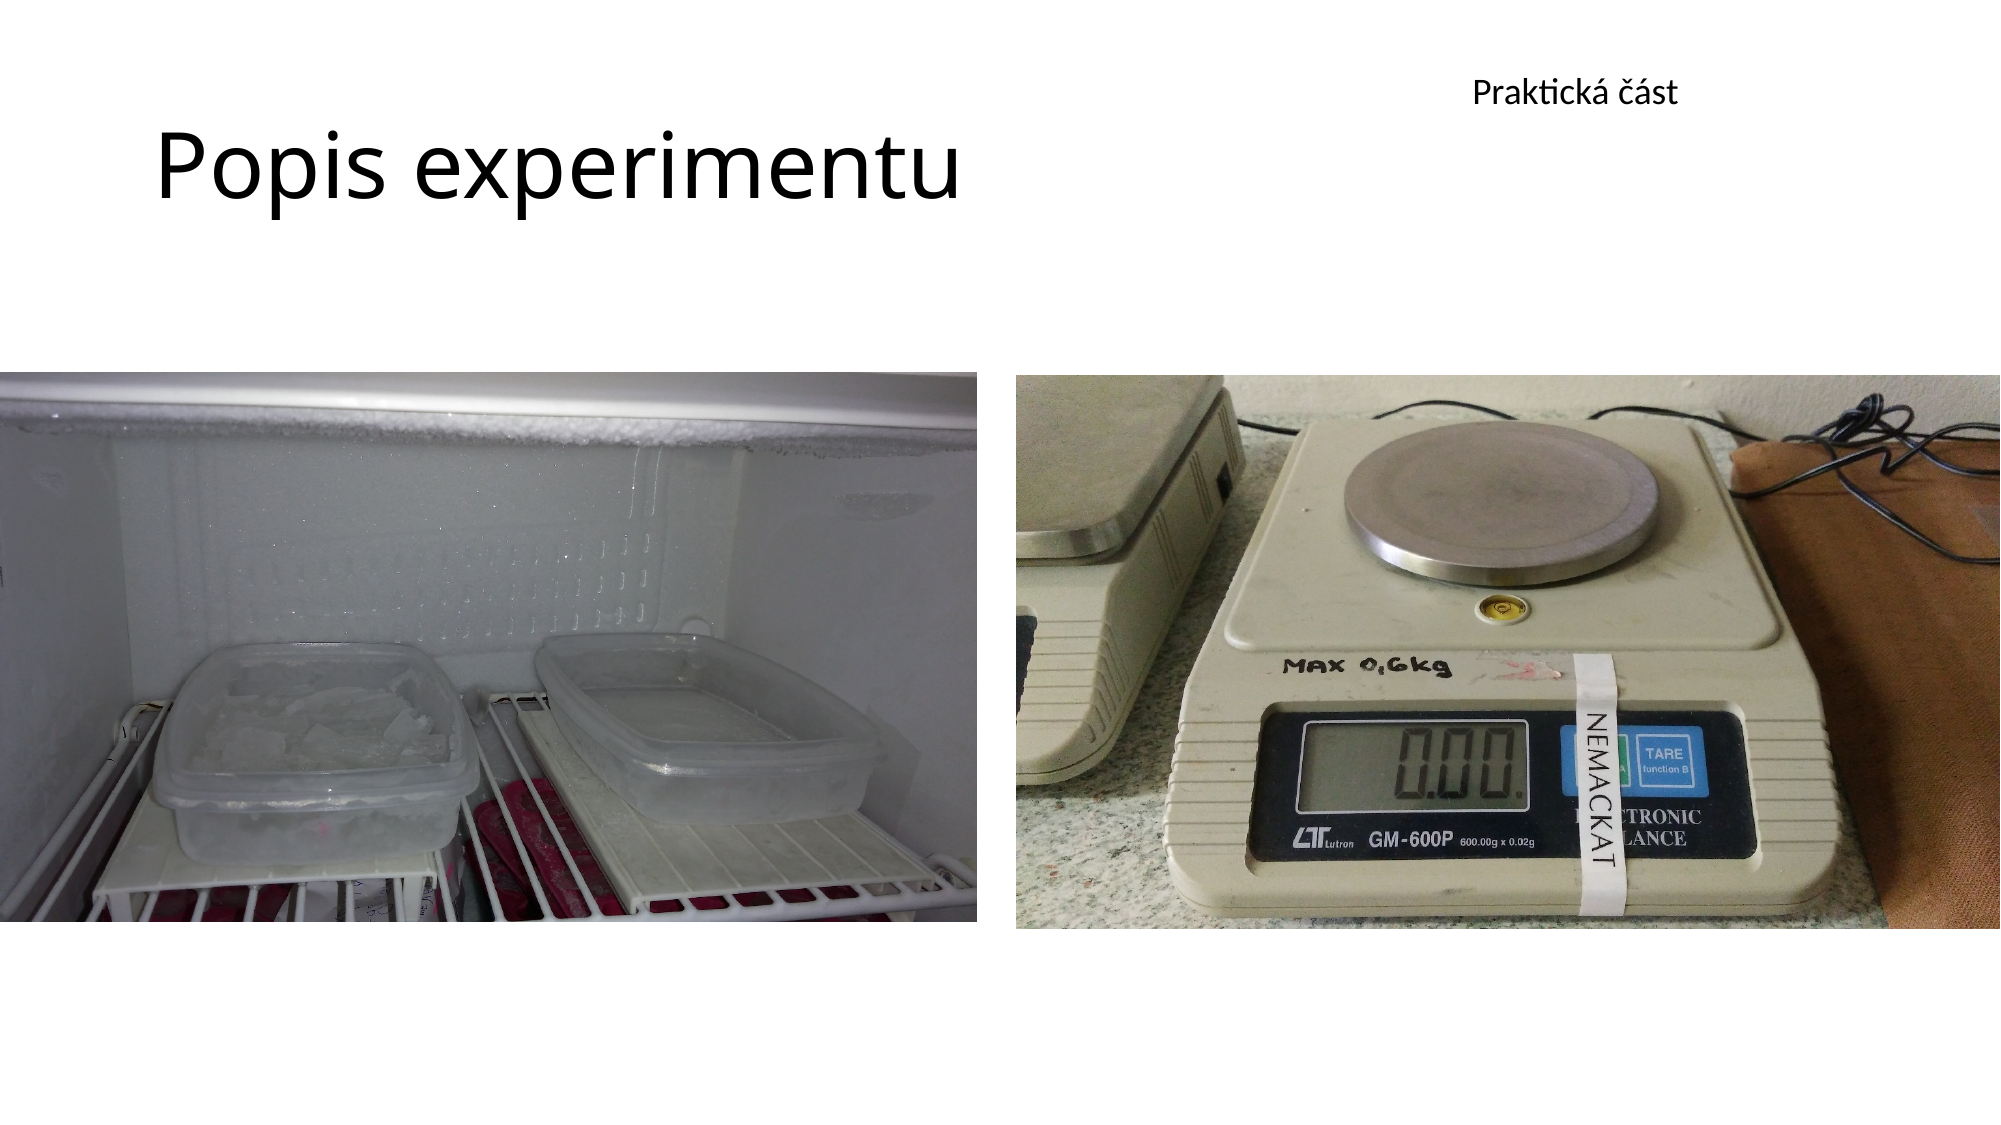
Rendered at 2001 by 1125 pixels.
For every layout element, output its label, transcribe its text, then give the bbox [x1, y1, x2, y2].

picture [1016, 375, 2000, 929]
title Popis experimentu [138, 60, 1864, 278]
text_box Praktická část [1457, 59, 1733, 120]
picture [0, 372, 977, 923]
